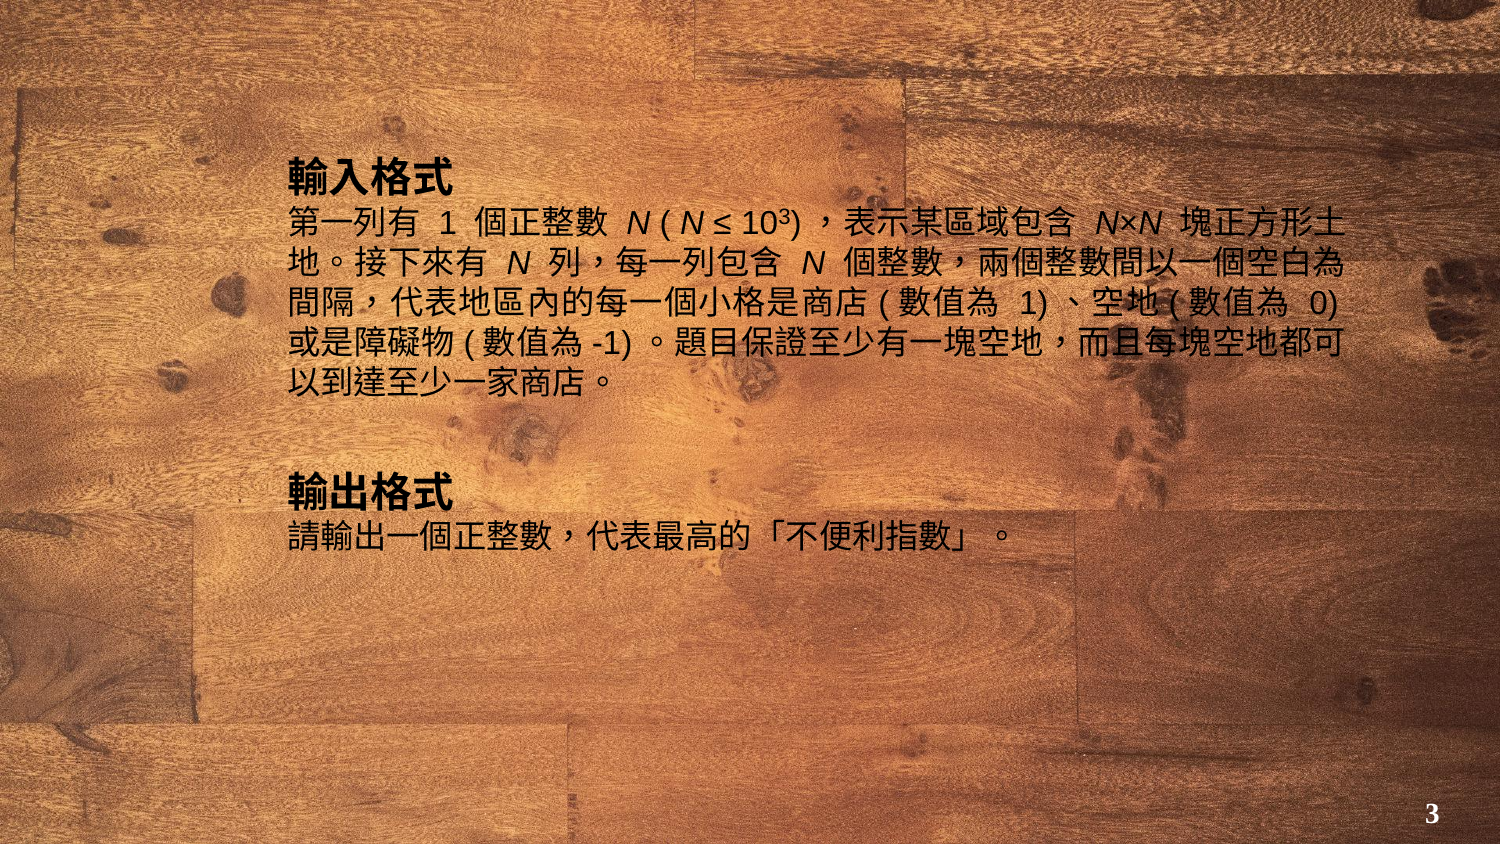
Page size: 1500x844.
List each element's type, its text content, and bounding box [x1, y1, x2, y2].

text_box 輸入格式 第一列有 1 個正整數 N ( N ≤ 103)，表示某區域包含 N×N 塊正方形土地。接下來有 N 列，每一列包含 N 個整數，兩個整數間以一個空白為間隔，代表地區內的每一個小格是商店(數值為 1)、空地(數值為 0)或是障礙物(數值為-1)。題目保證至少有一塊空地，而且每塊空地都可以到達至少一家商店。 輸出格式 請輸出一個正整數，代表最高的「不便利指數」。 [272, 119, 1362, 563]
slide_number 3 [1410, 779, 1500, 844]
